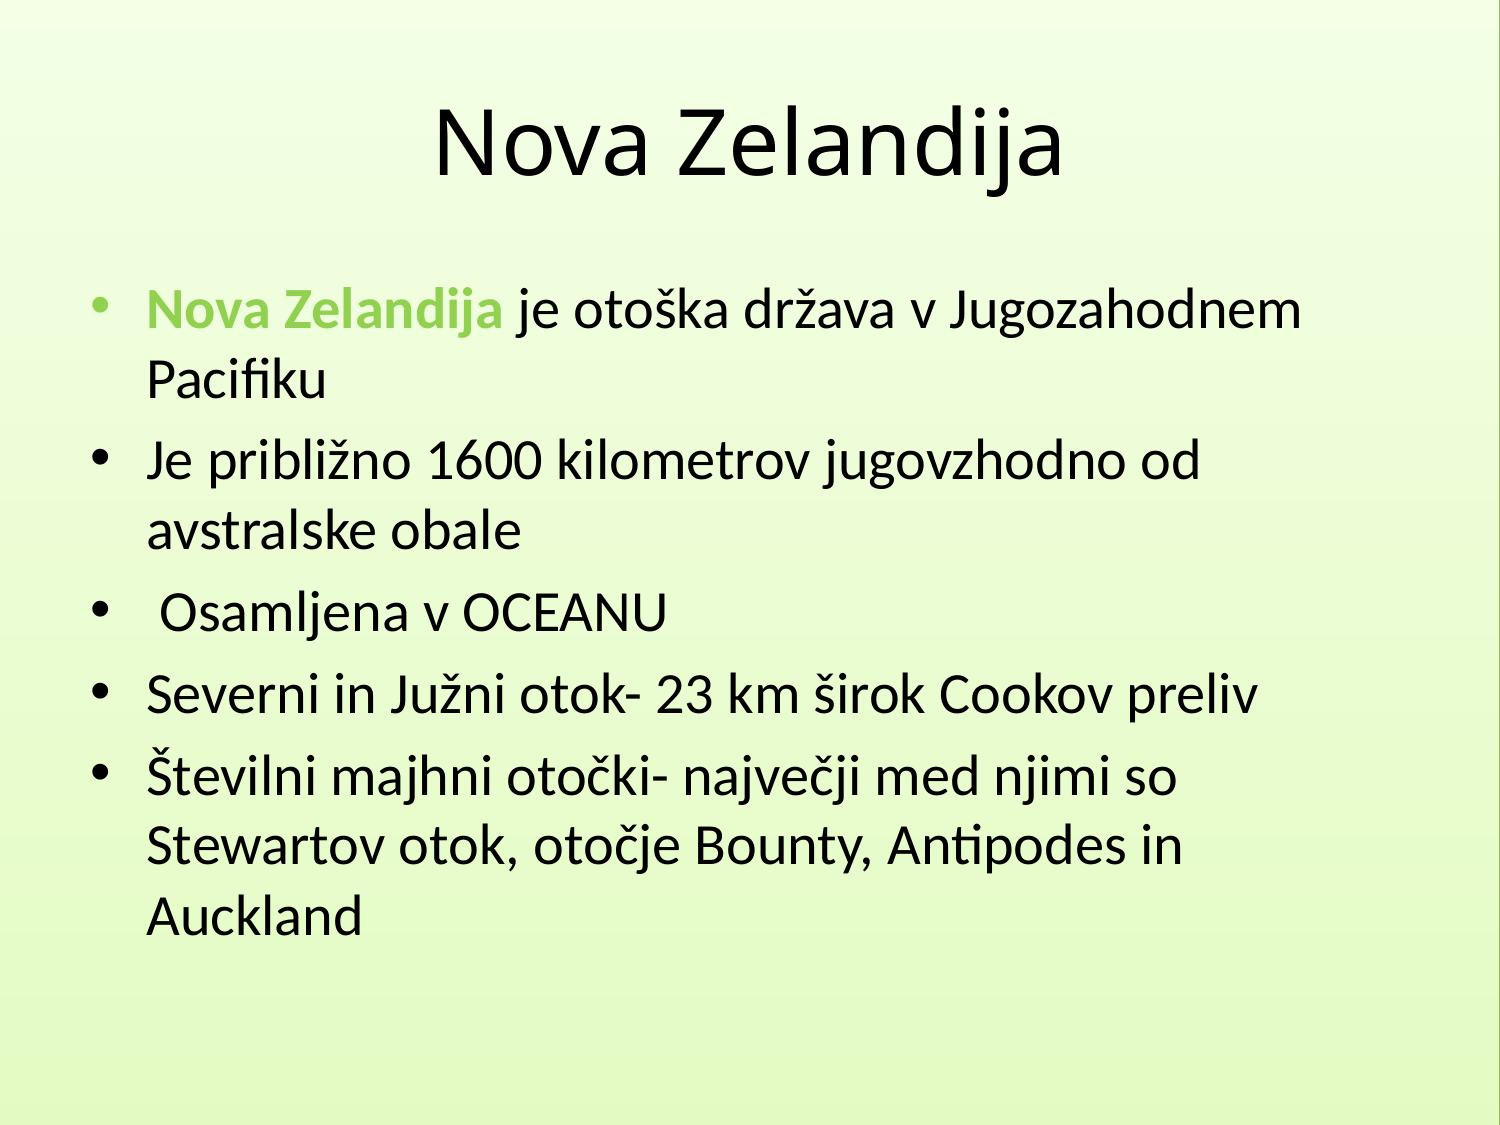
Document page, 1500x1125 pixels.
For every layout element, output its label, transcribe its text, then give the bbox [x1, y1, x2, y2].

text_box [0, 0, 1500, 1125]
list Nova Zelandija je otoška država v Jugozahodnem Pacifiku Je približno 1600 kilometrov jugovzhodno od avstralske obale Osamljena v OCEANU Severni in Južni otok- 23 km širok Cookov preliv Številni majhni otočki- največji med njimi so Stewartov otok, otočje Bounty, Antipodes in Auckland [75, 262, 1425, 1005]
title Nova Zelandija [75, 45, 1425, 233]
